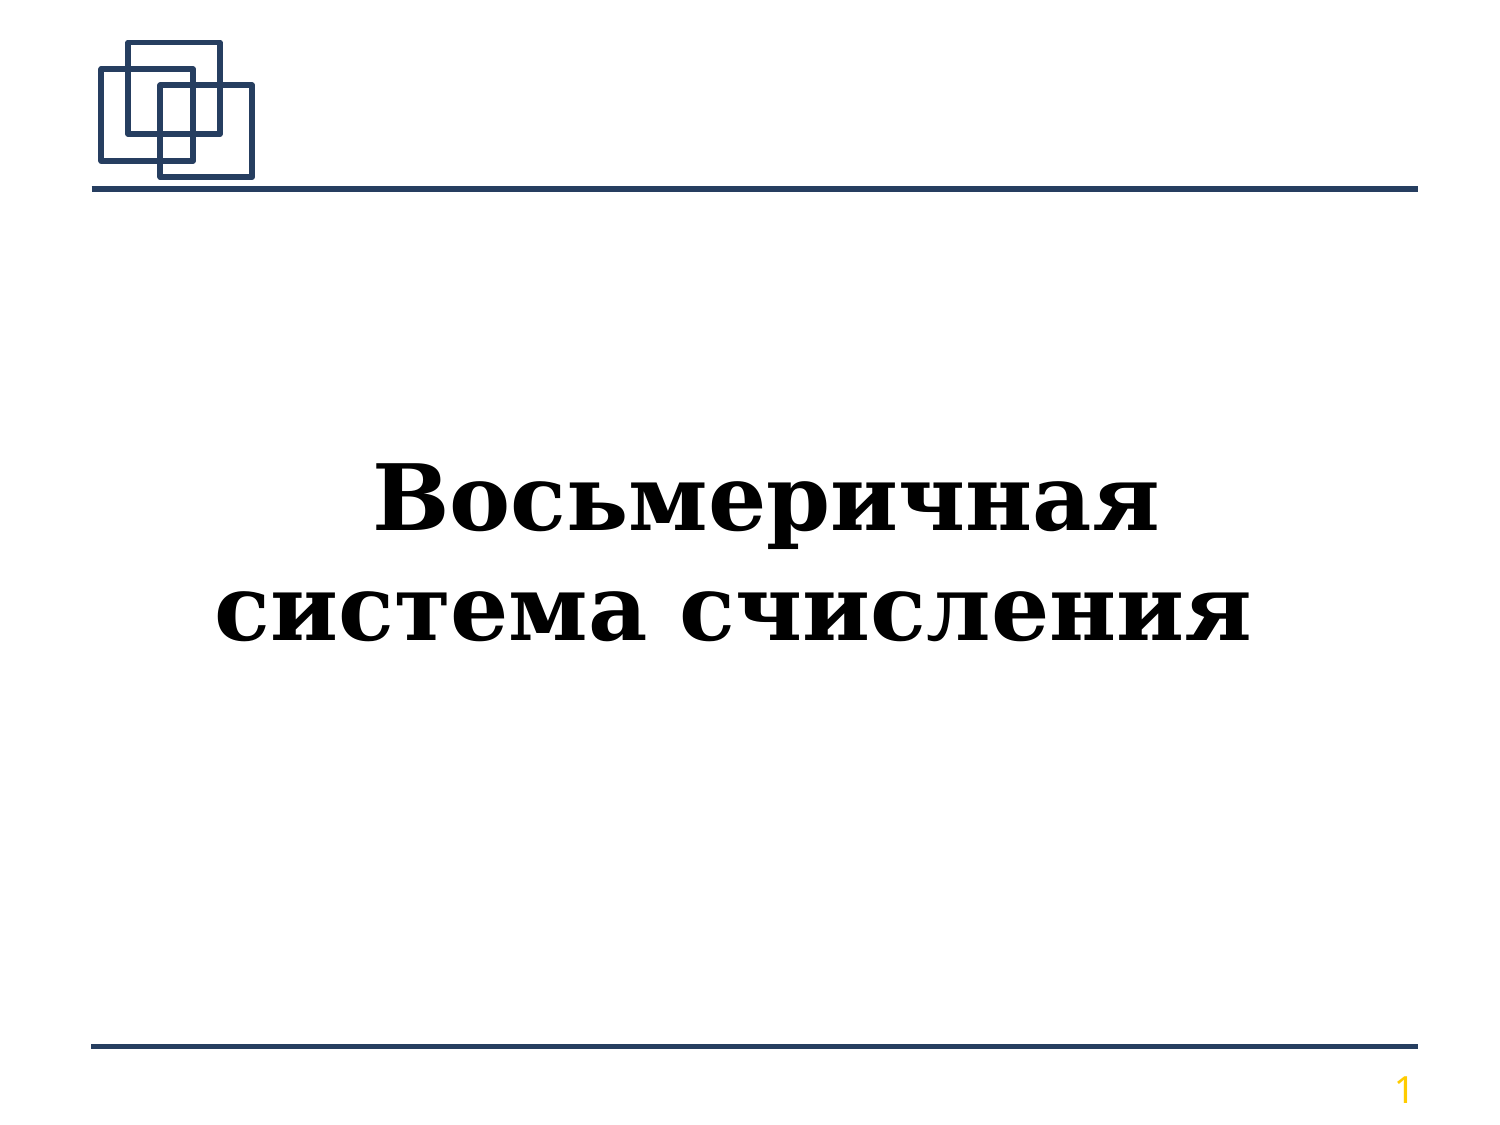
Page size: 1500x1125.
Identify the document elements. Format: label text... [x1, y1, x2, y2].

title Восьмеричная система счисления [112, 299, 1388, 799]
